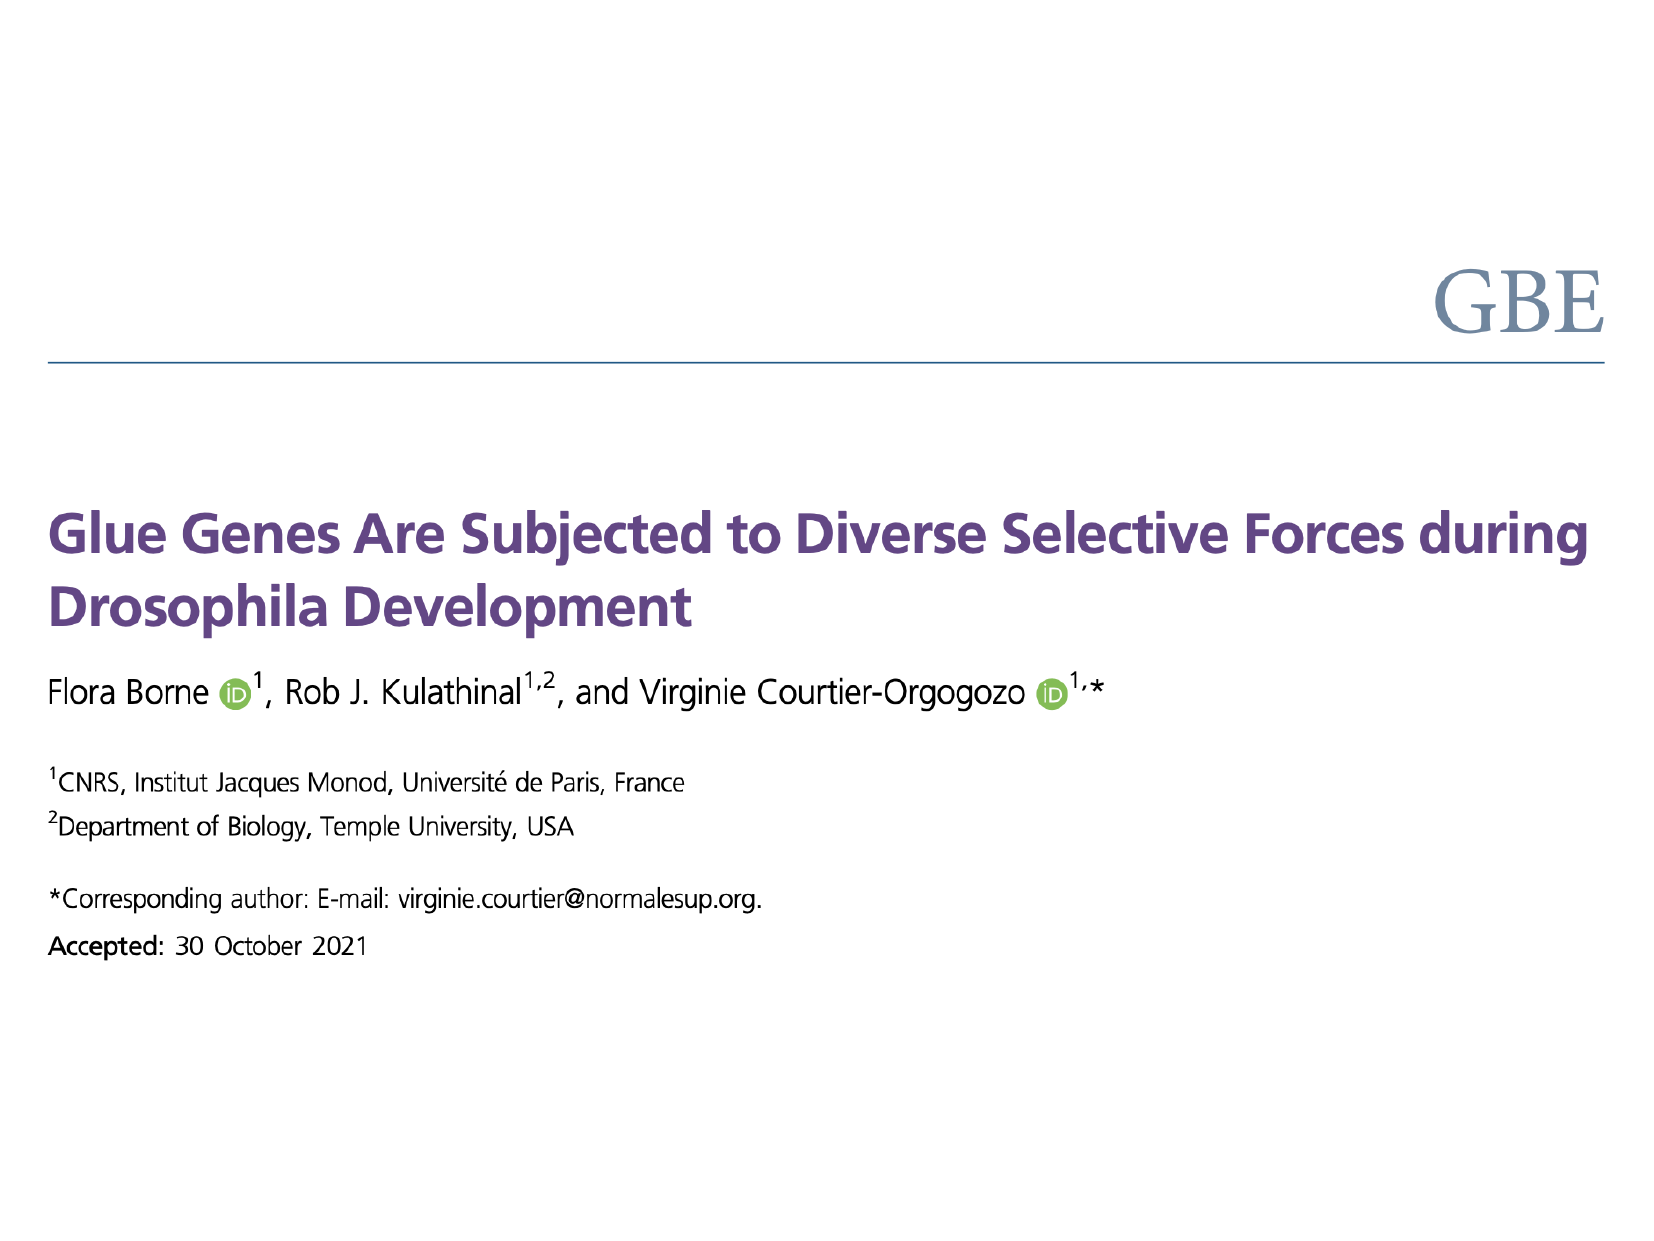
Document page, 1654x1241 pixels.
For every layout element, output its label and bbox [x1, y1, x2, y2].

picture [8, 237, 1654, 1011]
